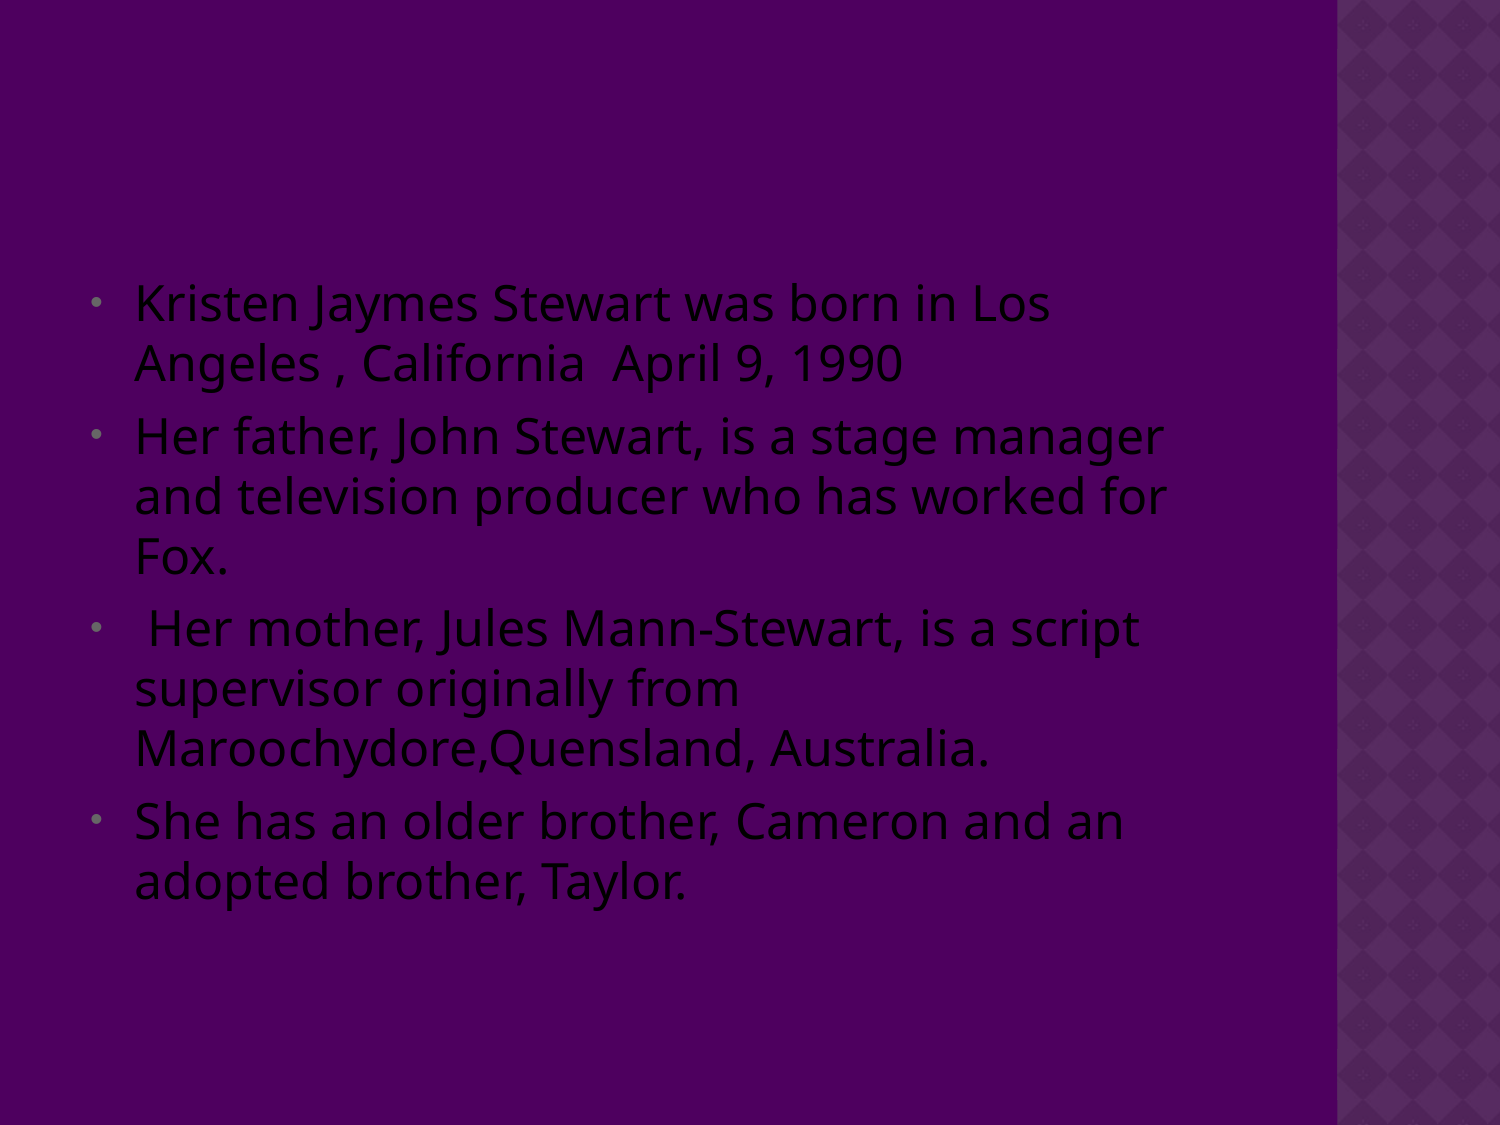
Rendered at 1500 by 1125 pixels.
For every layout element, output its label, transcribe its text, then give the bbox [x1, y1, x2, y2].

list Kristen Jaymes Stewart was born in Los Angeles , California April 9, 1990 Her father, John Stewart, is a stage manager and television producer who has worked for Fox. Her mother, Jules Mann-Stewart, is a script supervisor originally from Maroochydore,Quensland, Australia. She has an older brother, Cameron and an adopted brother, Taylor. [75, 264, 1263, 1060]
